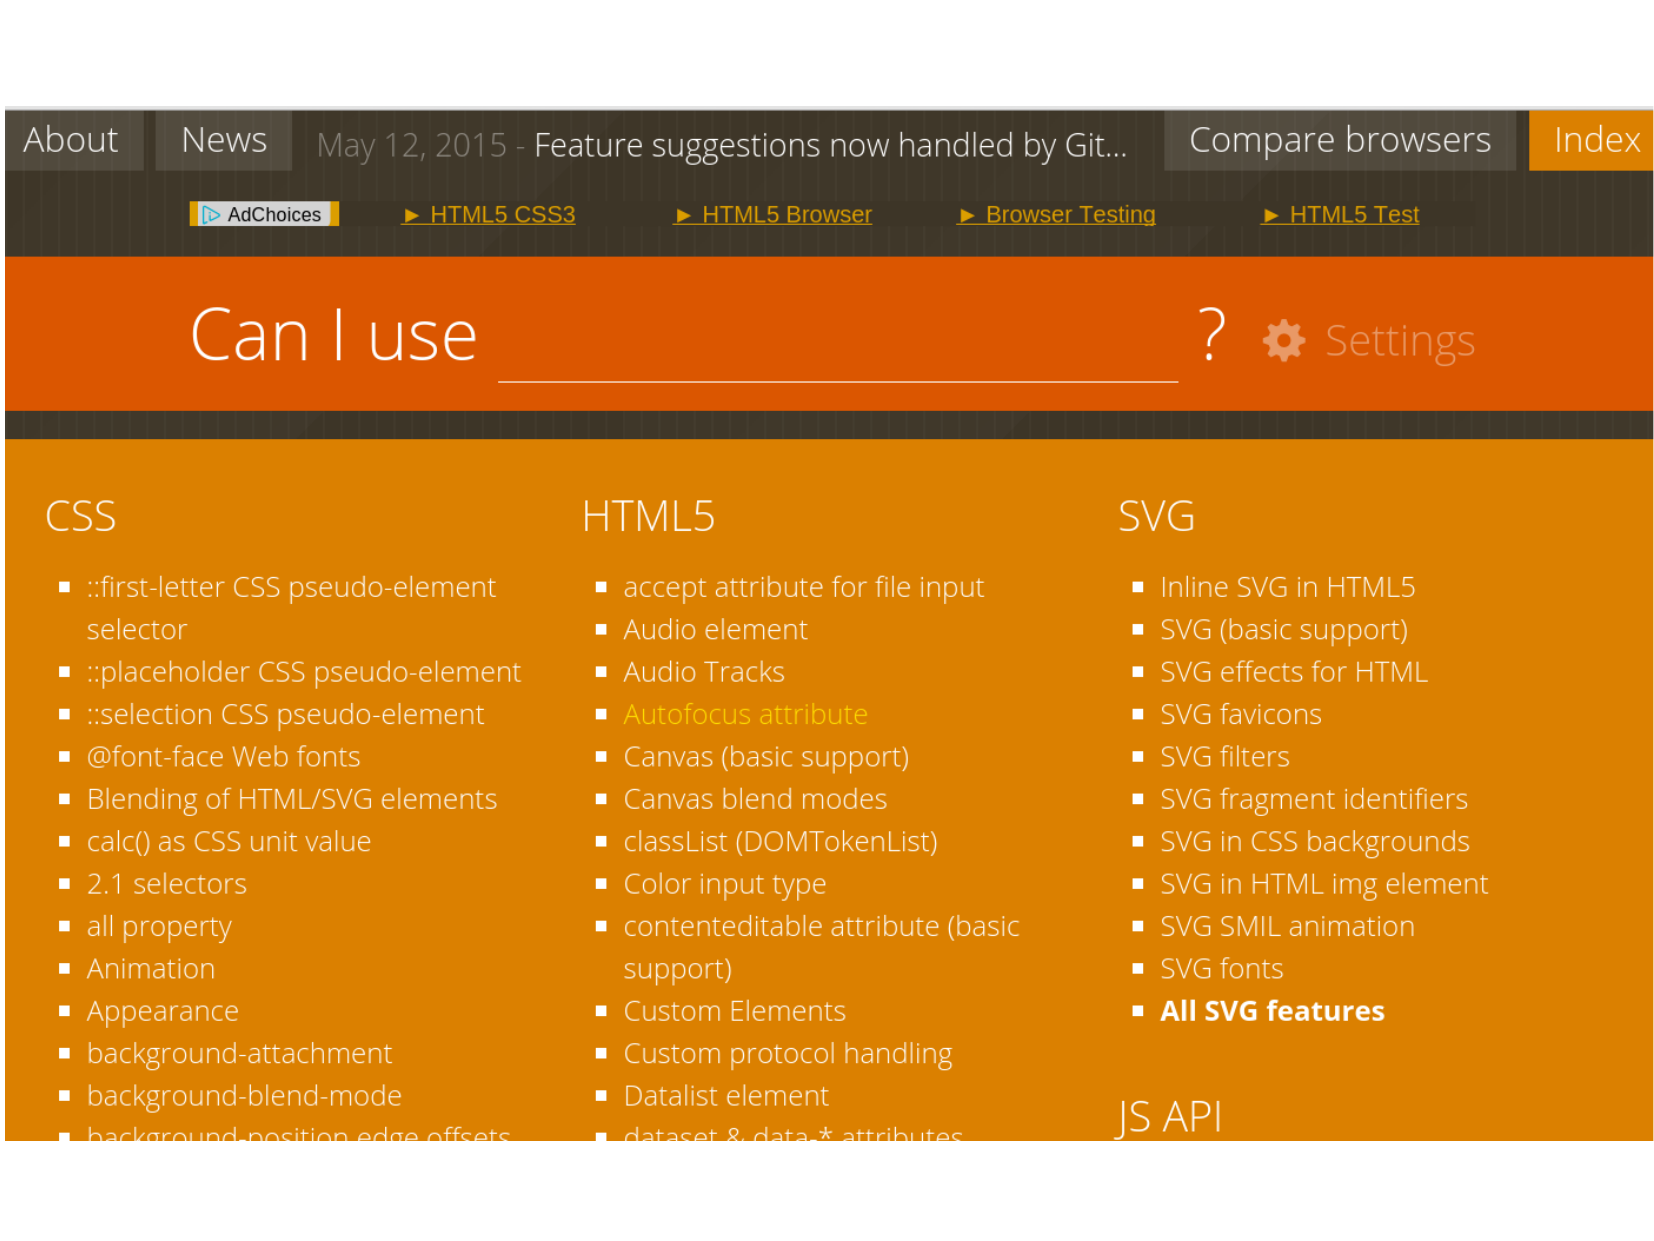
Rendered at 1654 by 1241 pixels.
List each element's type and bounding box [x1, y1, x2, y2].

picture [5, 106, 1654, 1141]
